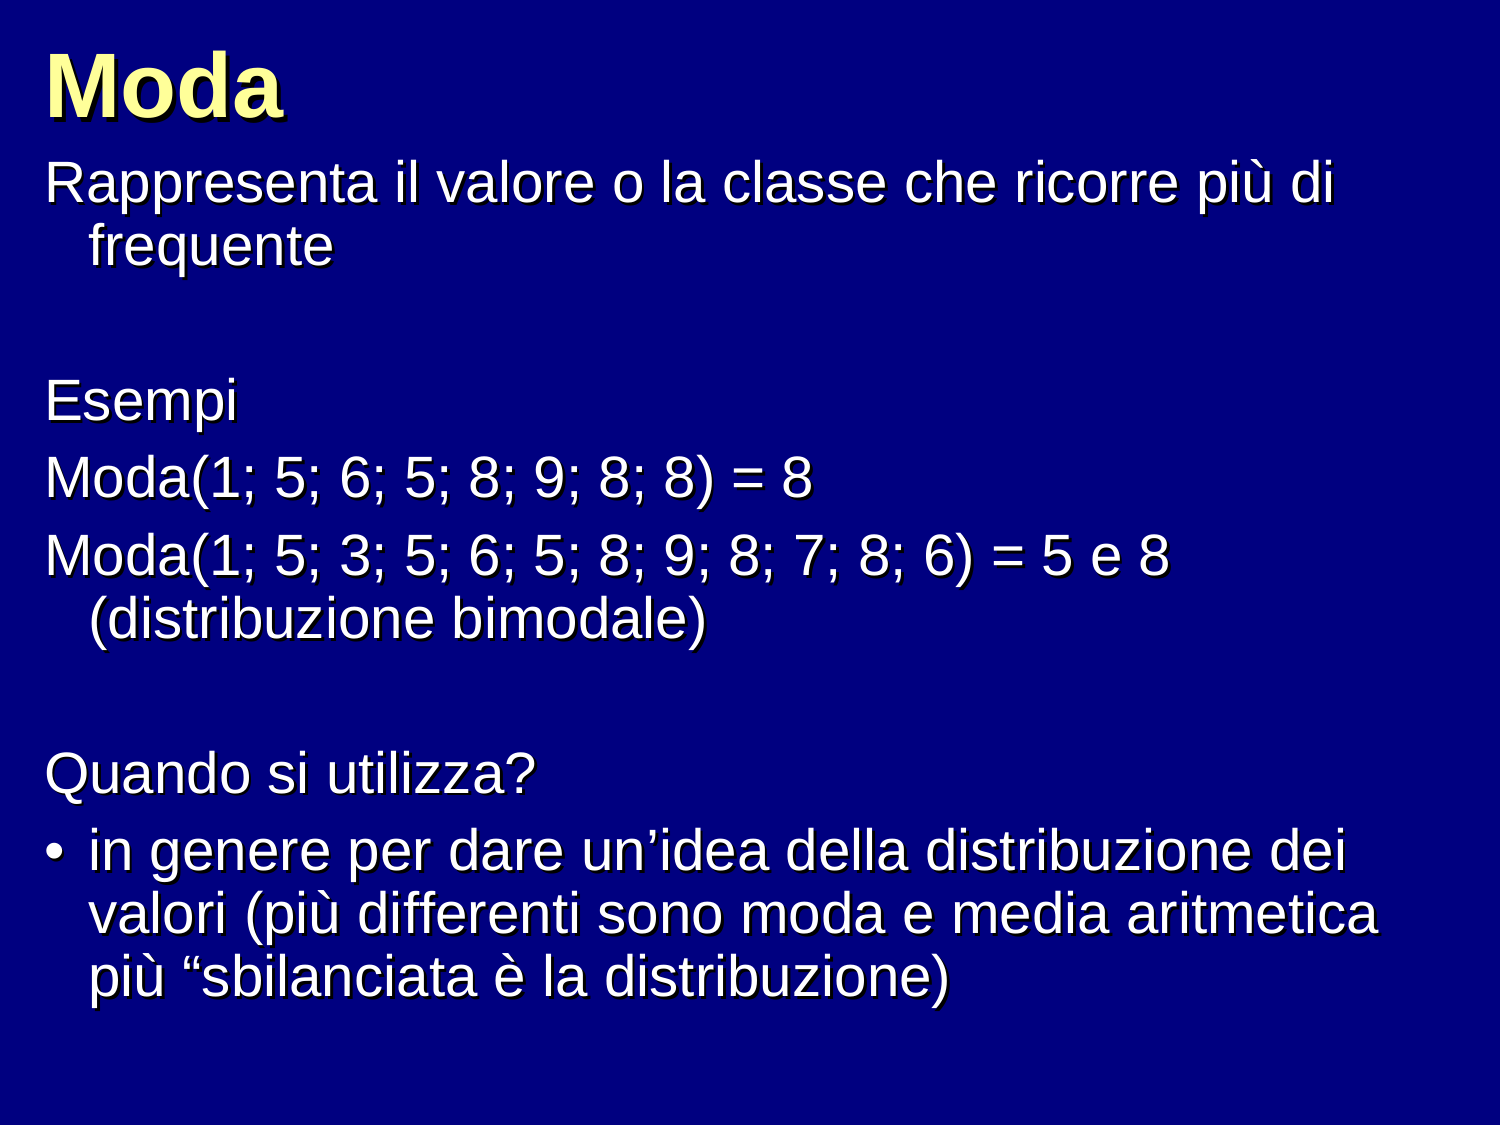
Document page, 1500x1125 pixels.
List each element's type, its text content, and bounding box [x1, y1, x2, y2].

text_box Moda Rappresenta il valore o la classe che ricorre più di frequente Esempi Moda(1; 5; 6; 5; 8; 9; 8; 8) = 8 Moda(1; 5; 3; 5; 6; 5; 8; 9; 8; 7; 8; 6) = 5 e 8 (distribuzione bimodale) Quando si utilizza? • in genere per dare un’idea della distribuzione dei valori (più differenti sono moda e media aritmetica più “sbilanciata è la distribuzione) [29, 31, 1436, 1000]
